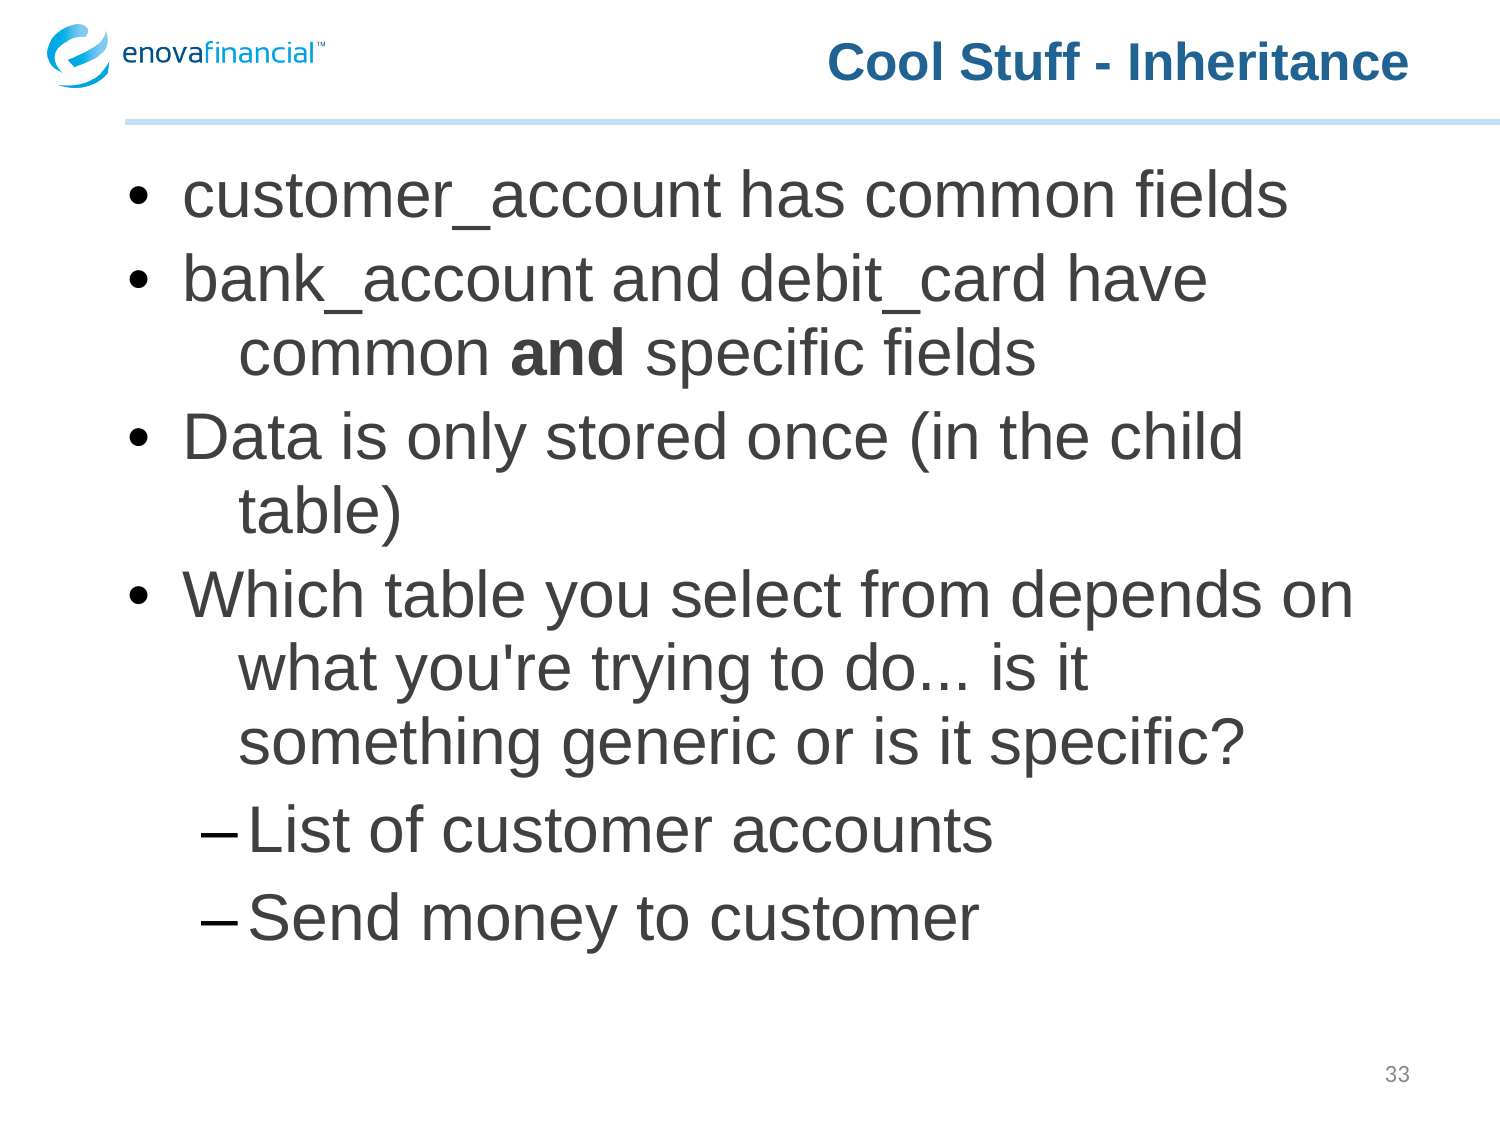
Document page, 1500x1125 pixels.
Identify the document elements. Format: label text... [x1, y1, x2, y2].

picture [47, 24, 325, 88]
list Cool Stuff - Inheritance [337, 24, 1426, 100]
picture [125, 119, 1500, 125]
text_box 30 [1074, 1042, 1426, 1103]
list customer_account has common fields bank_account and debit_card have common and specific fields Data is only stored once (in the child table) Which table you select from depends on what you're trying to do... is it something generic or is it specific? List of customer accounts Send money to customer [112, 149, 1426, 1051]
